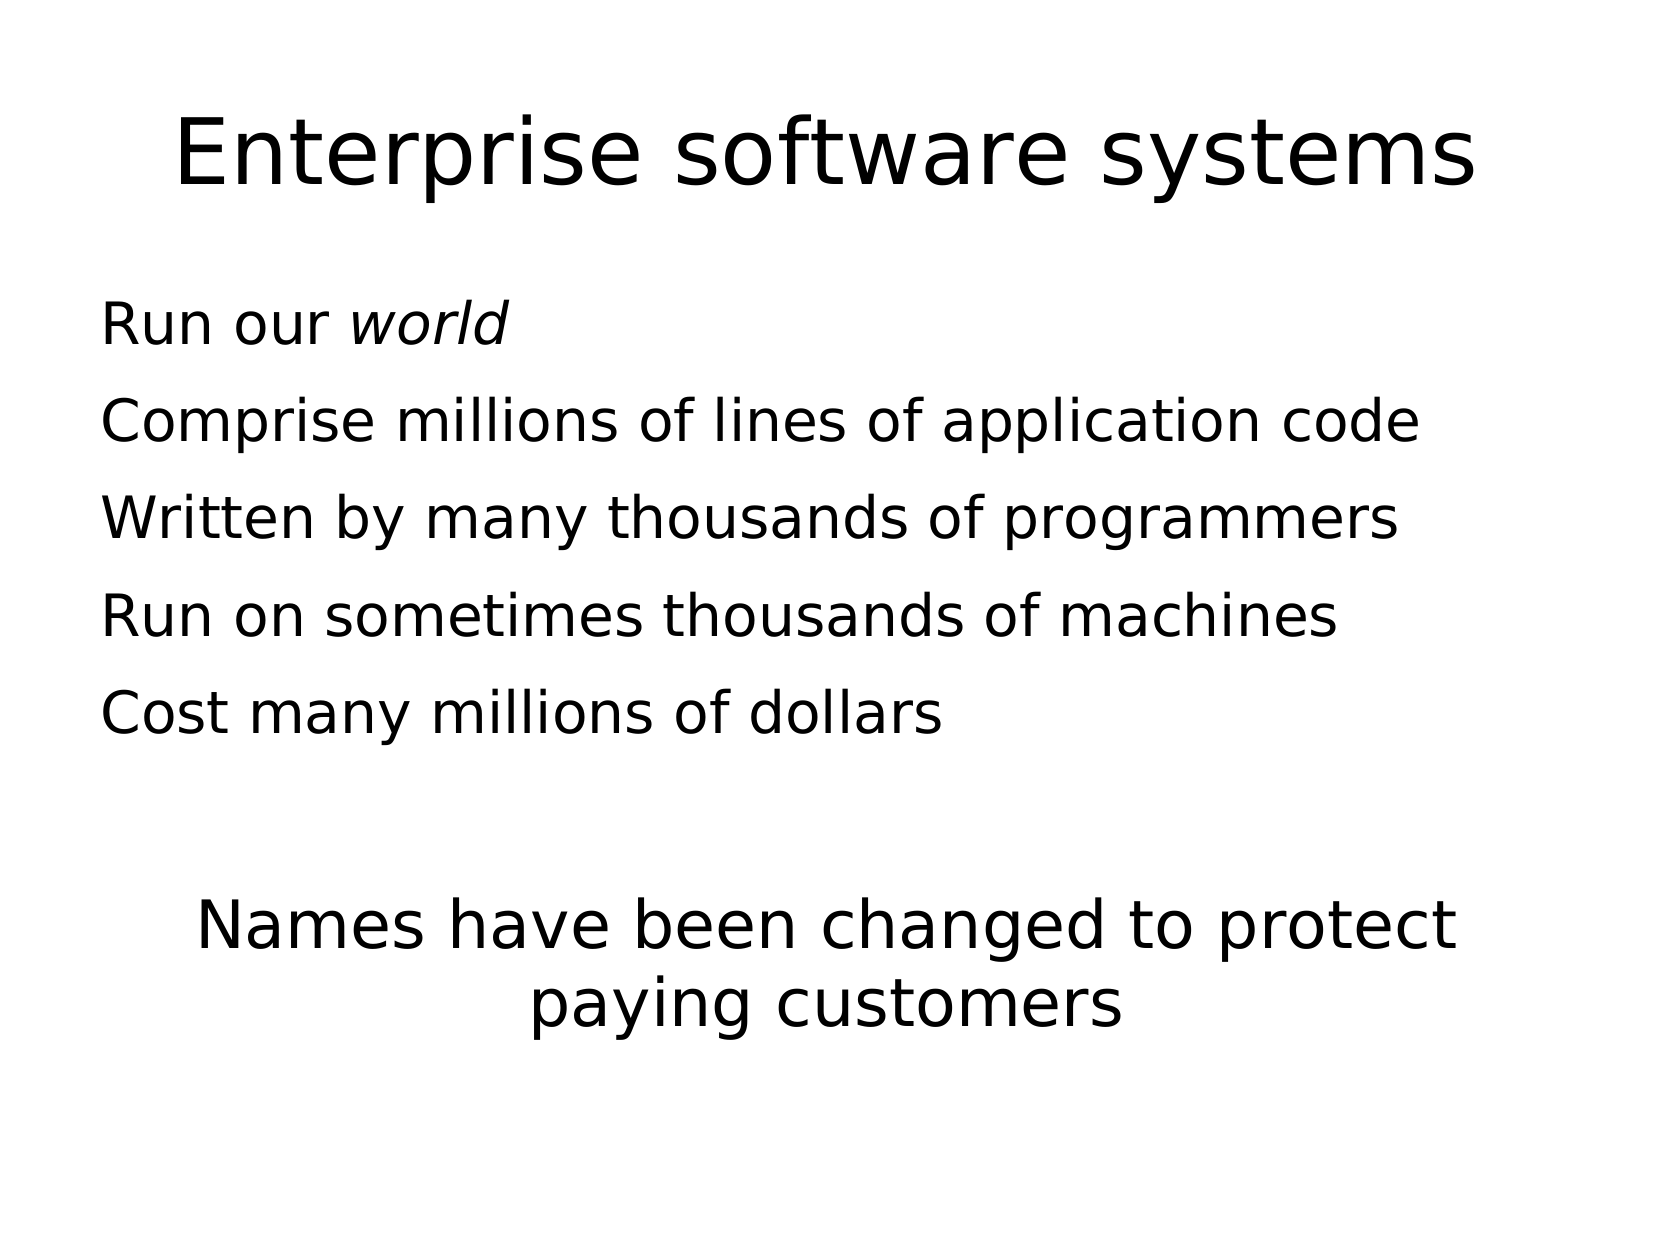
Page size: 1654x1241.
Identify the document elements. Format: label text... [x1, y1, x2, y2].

title Enterprise software systems [82, 56, 1571, 250]
list Run our world Comprise millions of lines of application code Written by many thousands of programmers Run on sometimes thousands of machines Cost many millions of dollars [82, 290, 1571, 788]
title Names have been changed to protect paying customers [82, 886, 1571, 1042]
